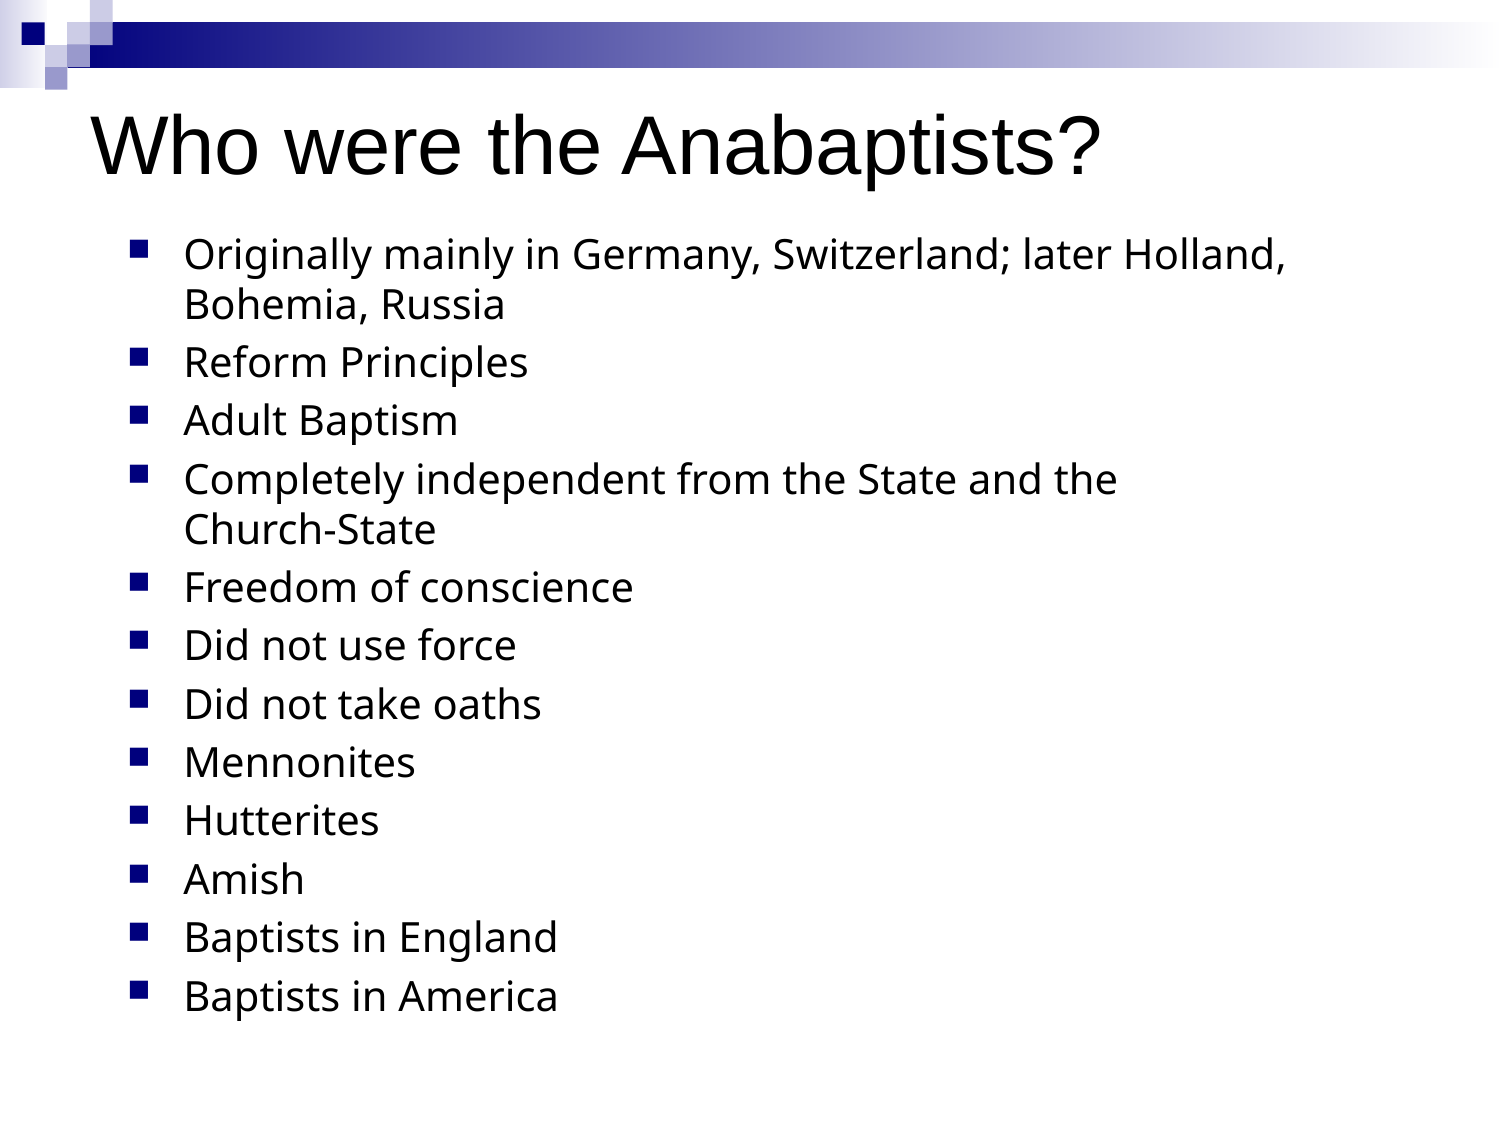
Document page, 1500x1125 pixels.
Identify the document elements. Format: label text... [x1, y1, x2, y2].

list Originally mainly in Germany, Switzerland; later Holland, Bohemia, Russia Reform Principles Adult Baptism Completely independent from the State and the Church-State Freedom of conscience Did not use force Did not take oaths Mennonites Hutterites Amish Baptists in England Baptists in America [112, 219, 1400, 1059]
title Who were the Anabaptists? [75, 75, 1425, 209]
